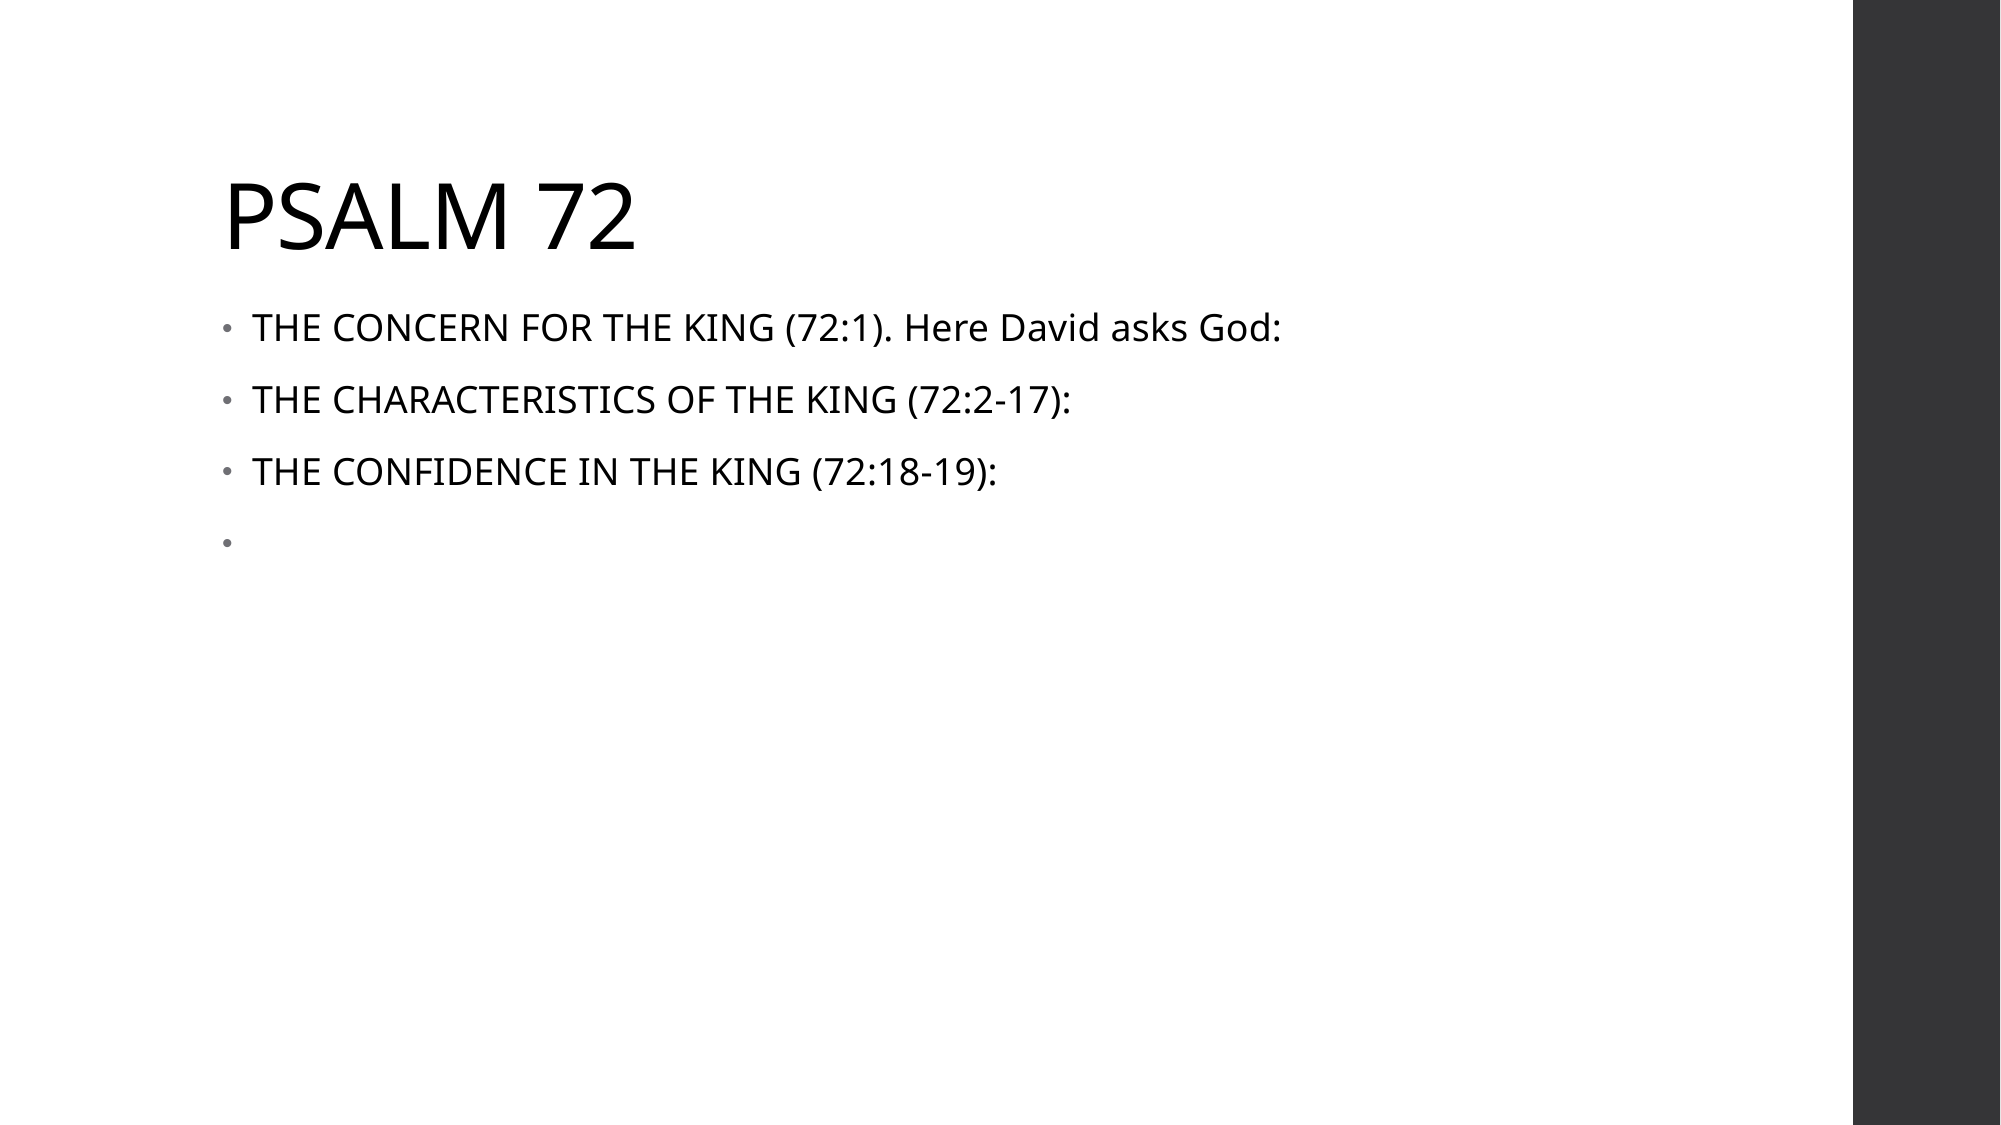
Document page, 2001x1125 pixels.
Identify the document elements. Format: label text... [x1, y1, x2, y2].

title PSALM 72 [206, 60, 1797, 278]
list THE CONCERN FOR THE KING (72:1). Here David asks God: THE CHARACTERISTICS OF THE KING (72:2-17): THE CONFIDENCE IN THE KING (72:18-19): [206, 299, 1617, 1014]
